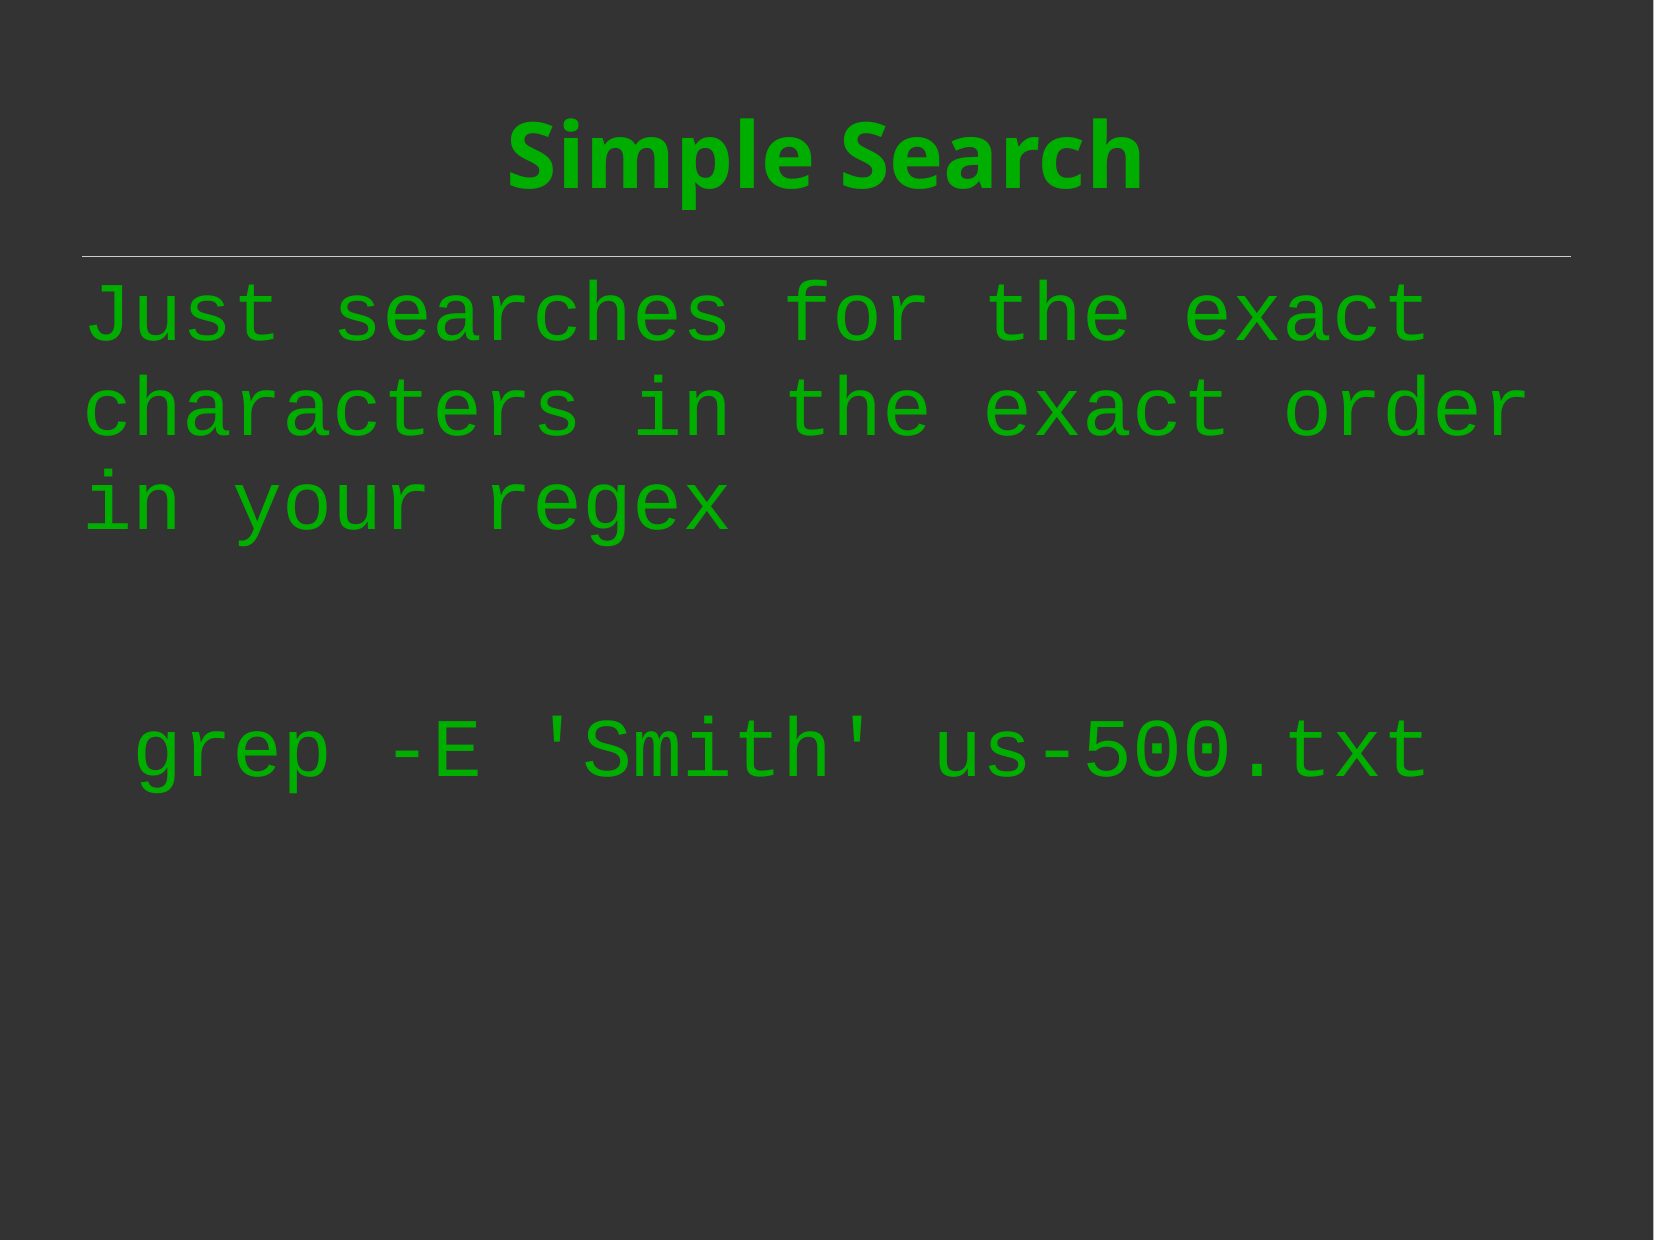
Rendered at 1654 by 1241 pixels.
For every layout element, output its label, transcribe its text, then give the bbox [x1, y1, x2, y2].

title Simple Search [82, 49, 1571, 257]
list Just searches for the exact characters in the exact order in your regex grep -E 'Smith' us-500.txt [82, 271, 1571, 1193]
